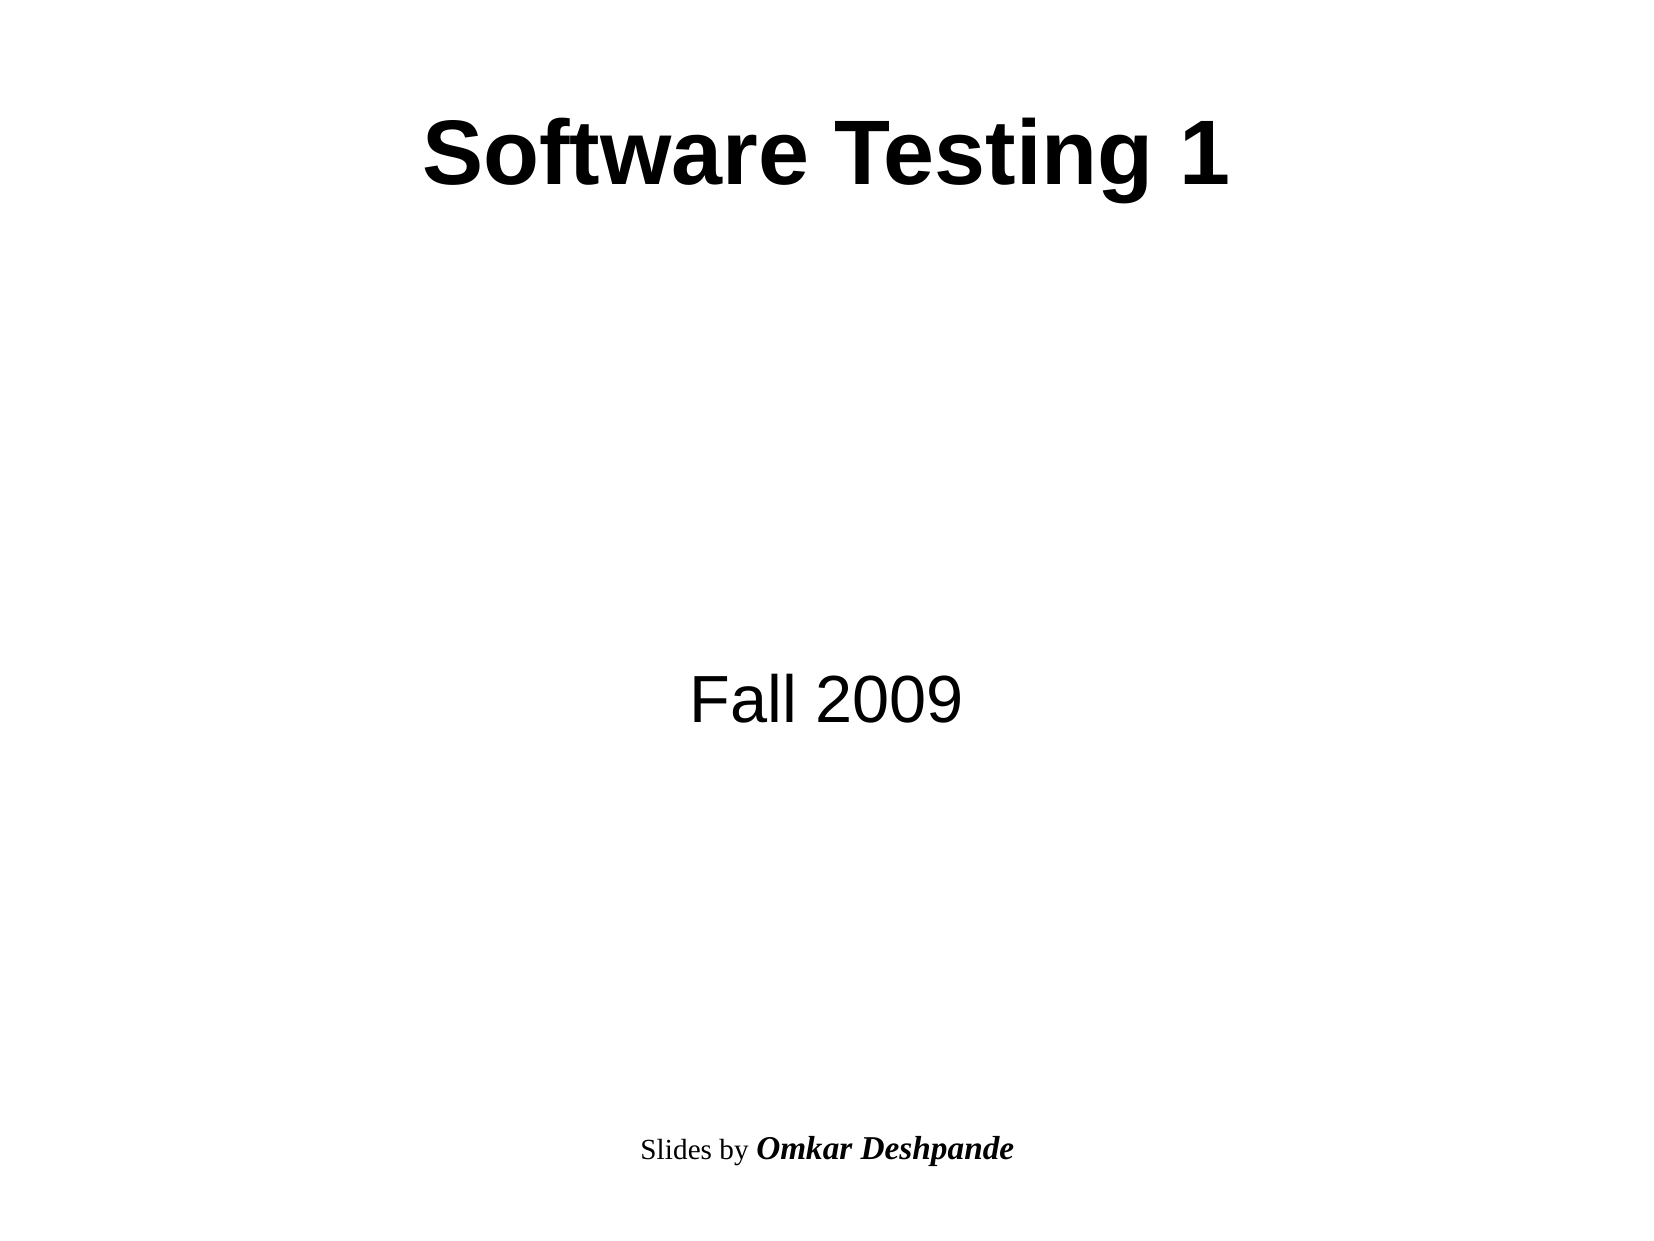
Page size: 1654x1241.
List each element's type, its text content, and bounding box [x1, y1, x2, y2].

title Software Testing 1 [82, 56, 1571, 250]
subtitle Fall 2009 [82, 297, 1571, 1102]
